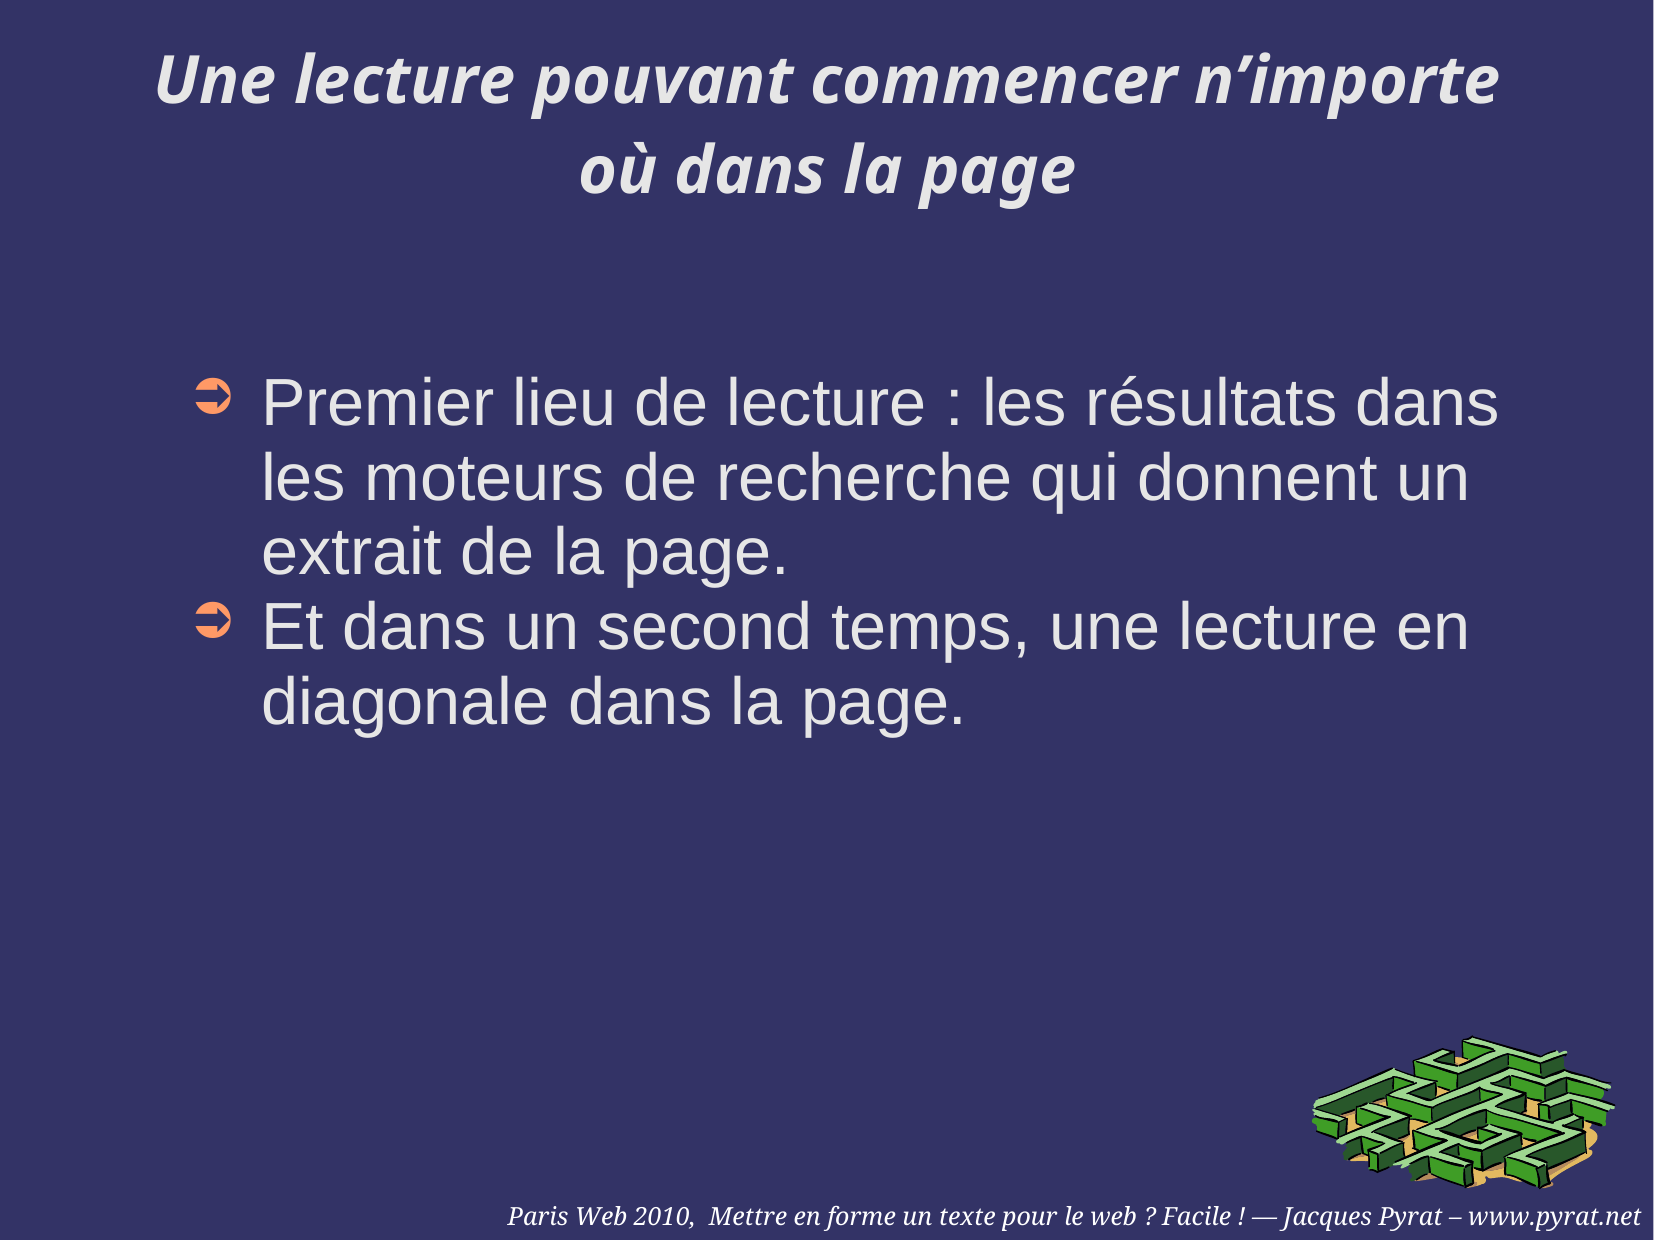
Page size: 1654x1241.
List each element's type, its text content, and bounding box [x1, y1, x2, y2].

title Une lecture pouvant commencer n’importe où dans la page [121, 19, 1534, 227]
list Premier lieu de lecture : les résultats dans les moteurs de recherche qui donnent un extrait de la page. Et dans un second temps, une lecture en diagonale dans la page. [178, 364, 1570, 1147]
